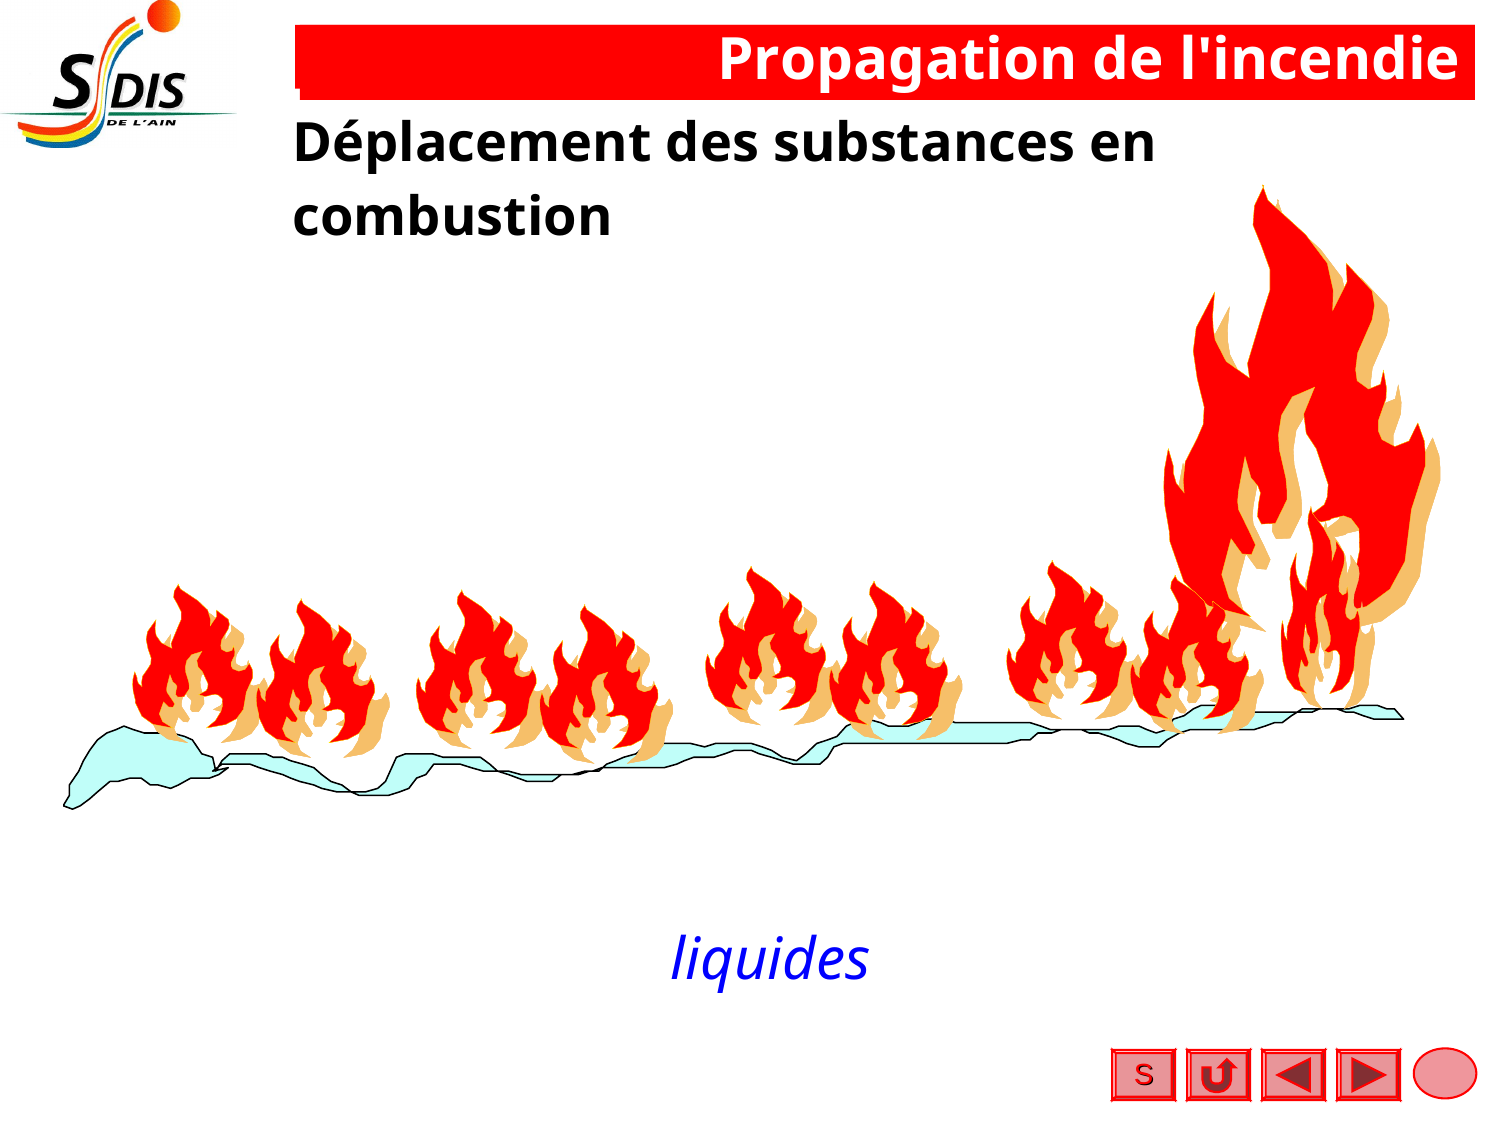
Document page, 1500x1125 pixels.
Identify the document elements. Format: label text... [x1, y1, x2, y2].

text_box Propagation de l'incendie [295, 24, 1475, 89]
picture [0, 0, 237, 148]
text_box [1413, 1048, 1477, 1099]
text_box liquides [490, 909, 1052, 1007]
title Déplacement des substances en combustion [277, 95, 1500, 187]
picture [63, 179, 1447, 814]
picture [1192, 1055, 1245, 1095]
picture [1342, 1055, 1395, 1095]
picture [1267, 1055, 1320, 1095]
picture [1117, 1055, 1170, 1095]
